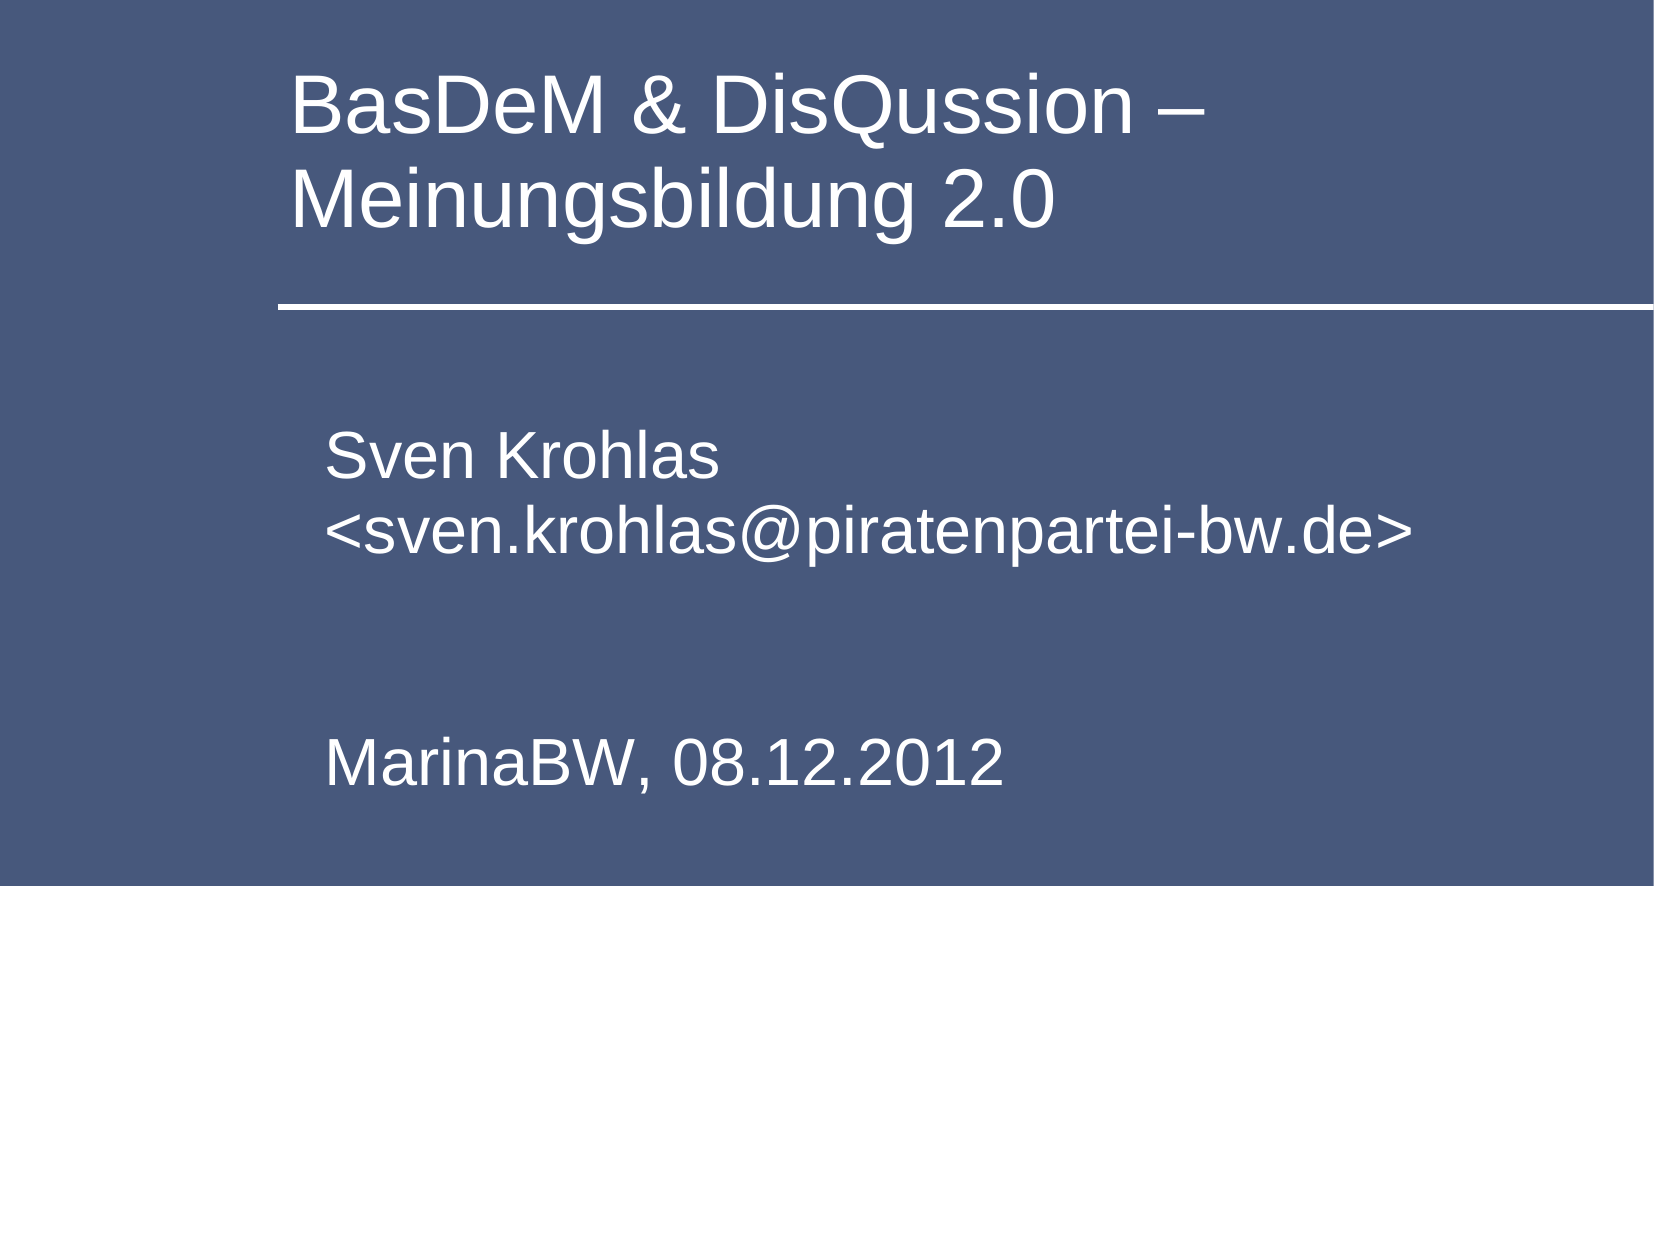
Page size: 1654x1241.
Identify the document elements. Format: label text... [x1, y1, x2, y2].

title BasDeM & DisQussion – Meinungsbildung 2.0 [289, 58, 1595, 245]
subtitle Sven Krohlas <sven.krohlas@piratenpartei-bw.de> MarinaBW, 08.12.2012 [324, 299, 1595, 801]
